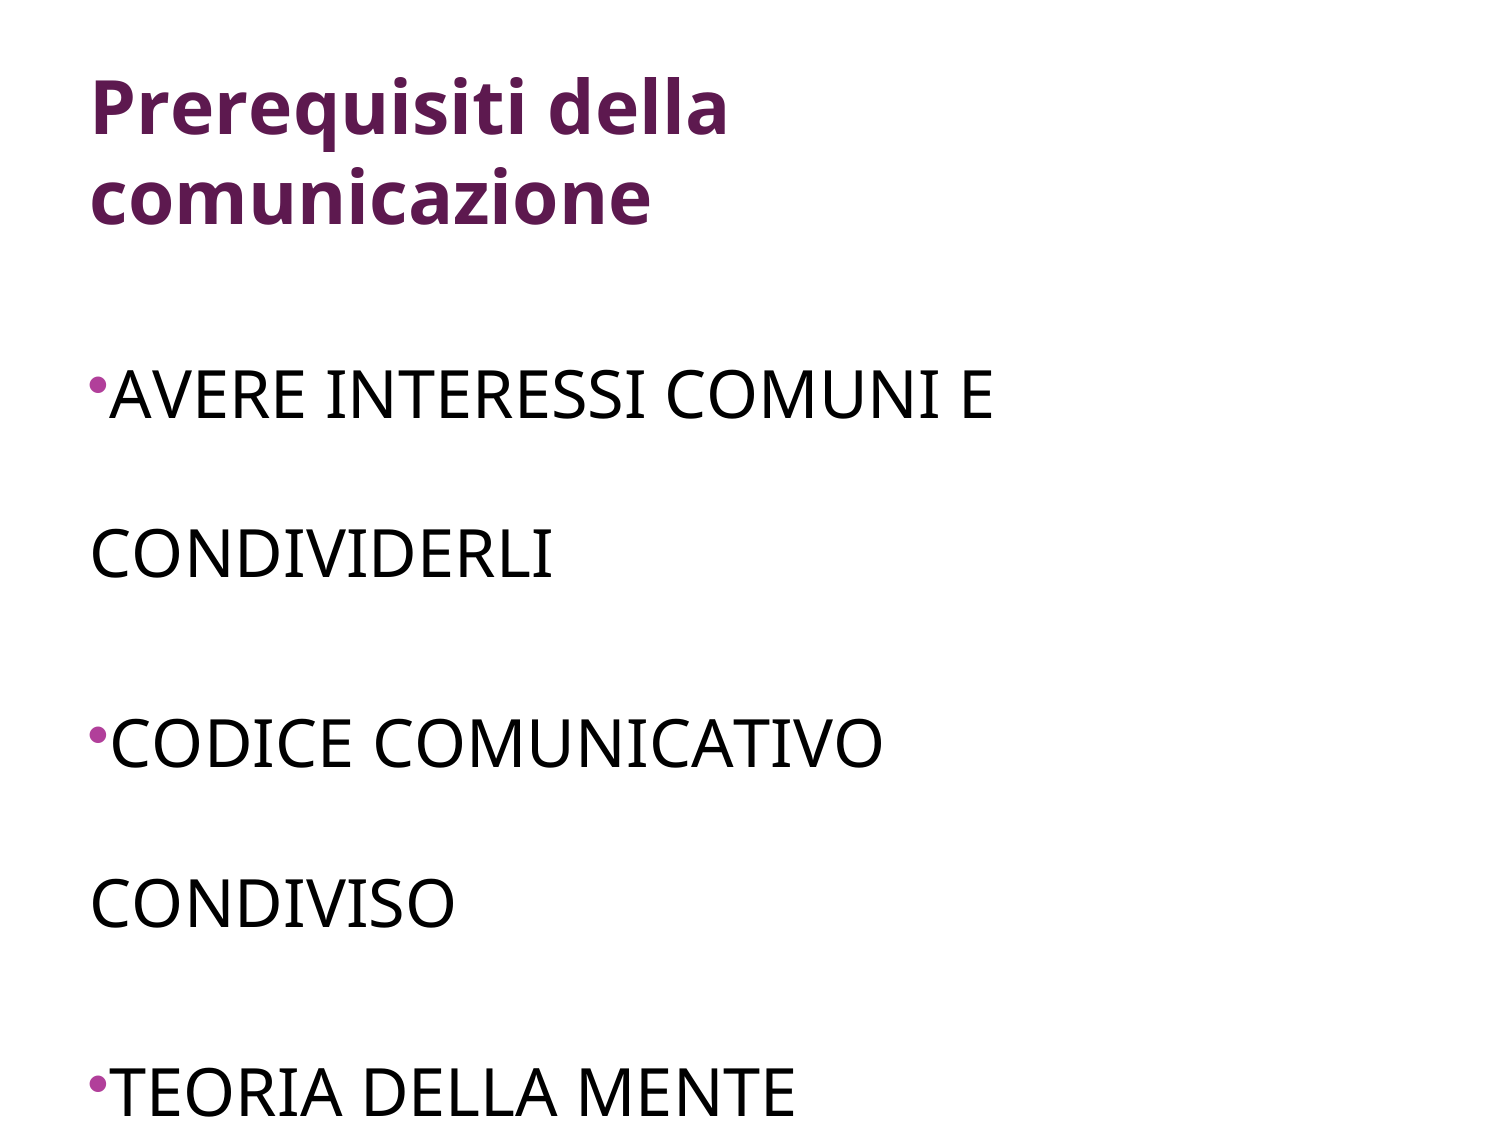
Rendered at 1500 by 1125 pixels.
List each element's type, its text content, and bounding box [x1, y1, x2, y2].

title Prerequisiti della comunicazione [75, 52, 1263, 240]
list AVERE INTERESSI COMUNI E CONDIVIDERLI CODICE COMUNICATIVO CONDIVISO TEORIA DELLA MENTE [75, 264, 1263, 1059]
